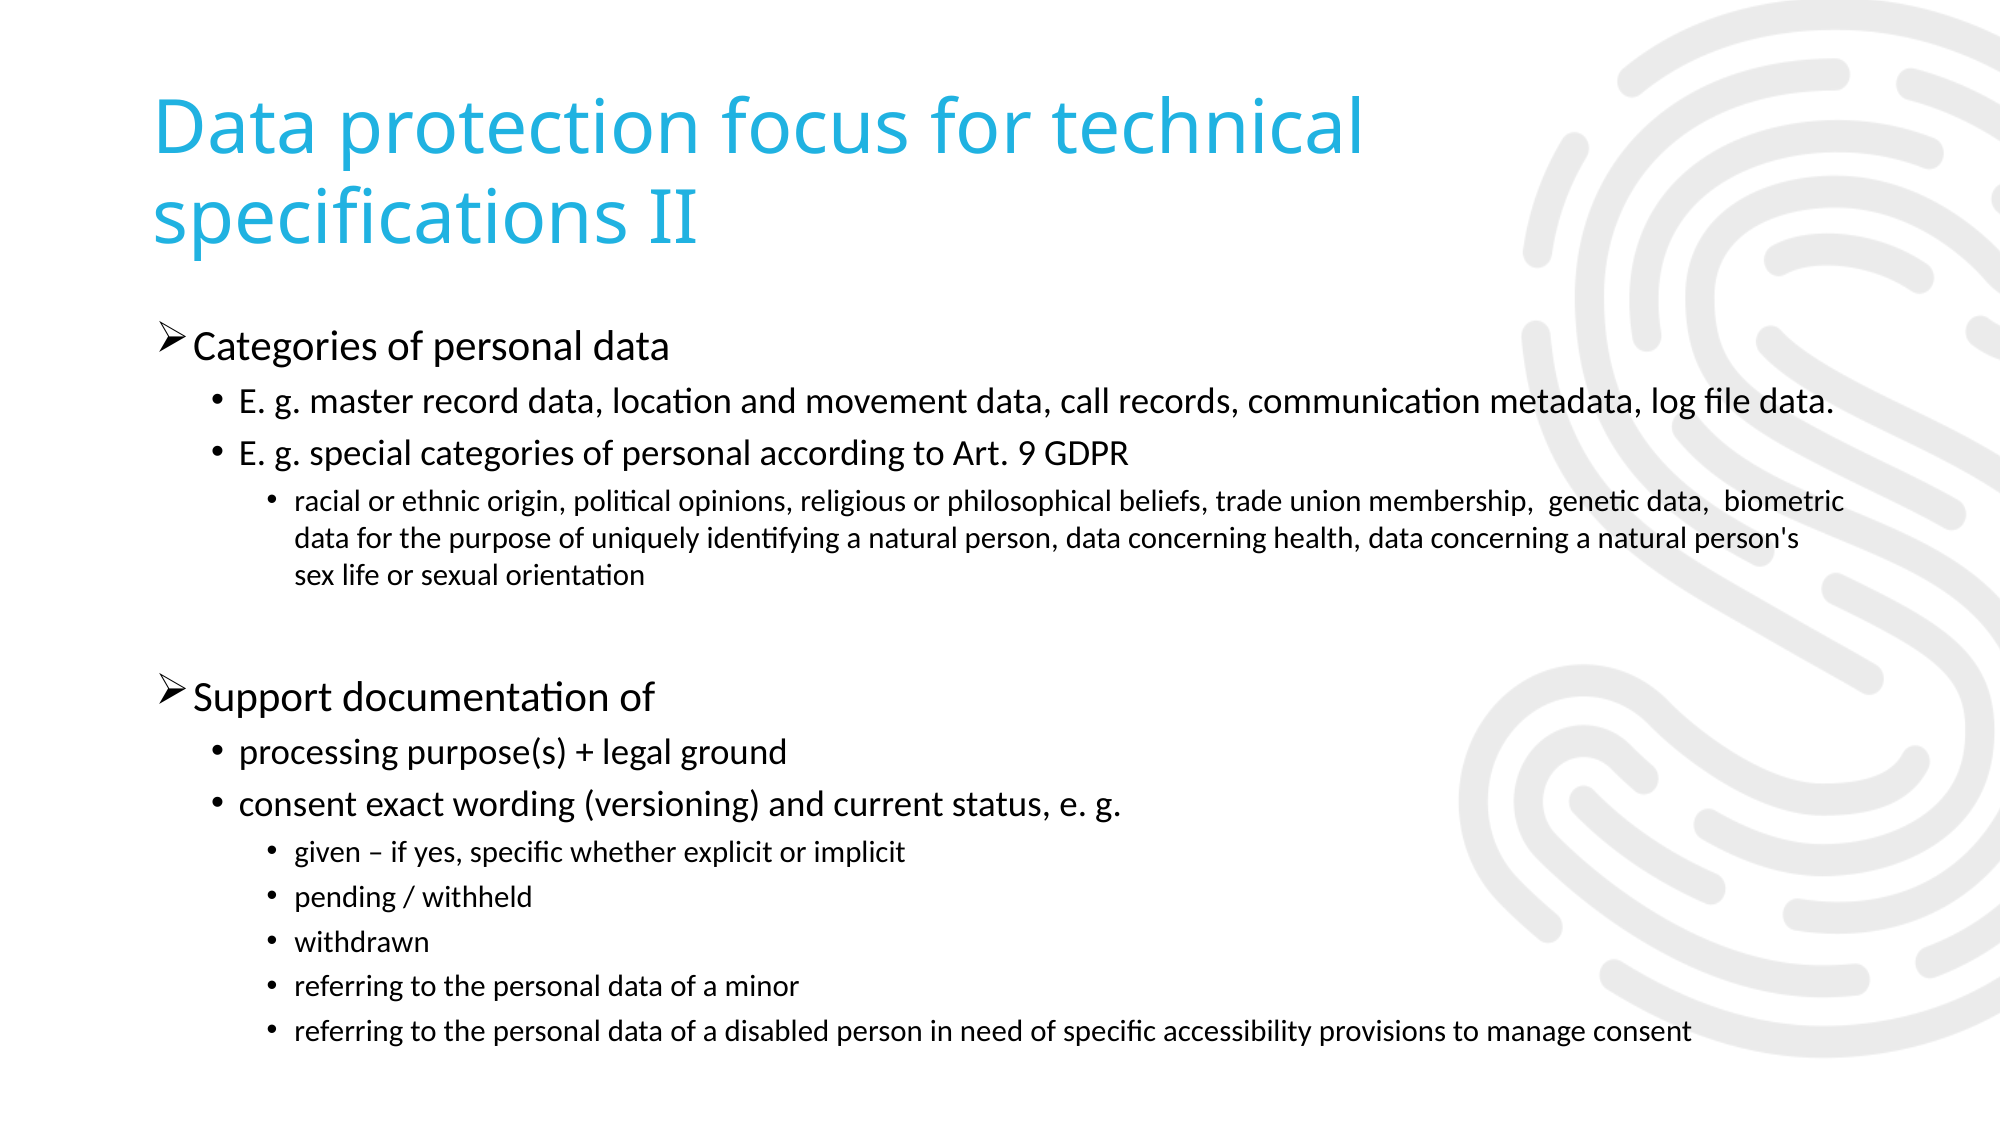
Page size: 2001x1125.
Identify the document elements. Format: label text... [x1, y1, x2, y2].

title Data protection focus for technical specifications II [137, 59, 1863, 278]
list Categories of personal data E. g. master record data, location and movement data, call records, communication metadata, log file data. E. g. special categories of personal according to Art. 9 GDPR racial or ethnic origin, political opinions, religious or philosophical beliefs, trade union membership, genetic data, biometric data for the purpose of uniquely identifying a natural person, data concerning health, data concerning a natural person's sex life or sexual orientation Support documentation of processing purpose(s) + legal ground consent exact wording (versioning) and current status, e. g. given – if yes, specific whether explicit or implicit pending / withheld withdrawn referring to the personal data of a minor referring to the personal data of a disabled person in need of specific accessibility provisions to manage consent [140, 309, 1863, 1086]
picture [1158, 0, 2000, 1125]
